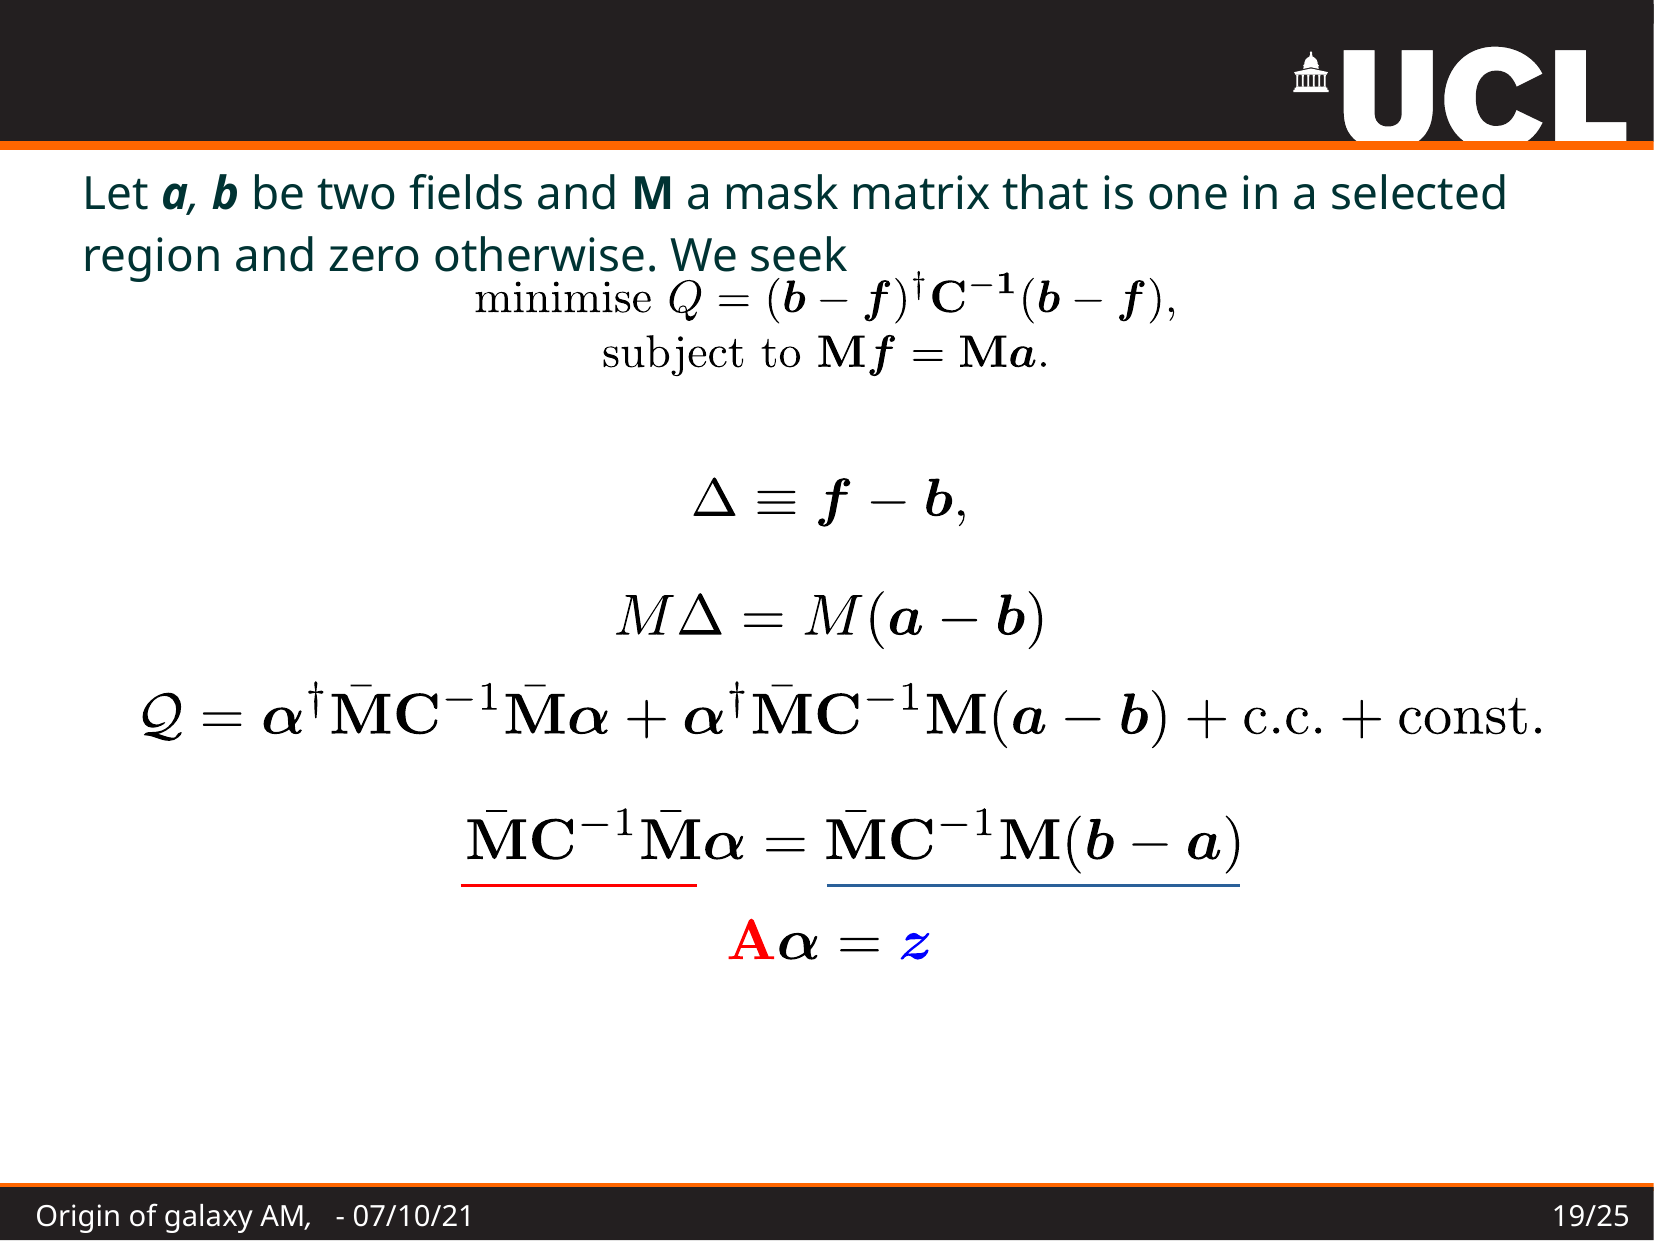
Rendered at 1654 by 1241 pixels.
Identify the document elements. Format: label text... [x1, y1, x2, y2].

picture [462, 805, 1242, 876]
picture [723, 916, 932, 962]
list Let a, b be two fields and M a mask matrix that is one in a selected region and zero otherwise. We seek [82, 160, 1571, 880]
picture [133, 678, 1544, 751]
picture [472, 269, 1176, 378]
picture [611, 588, 1045, 652]
picture [688, 475, 967, 529]
